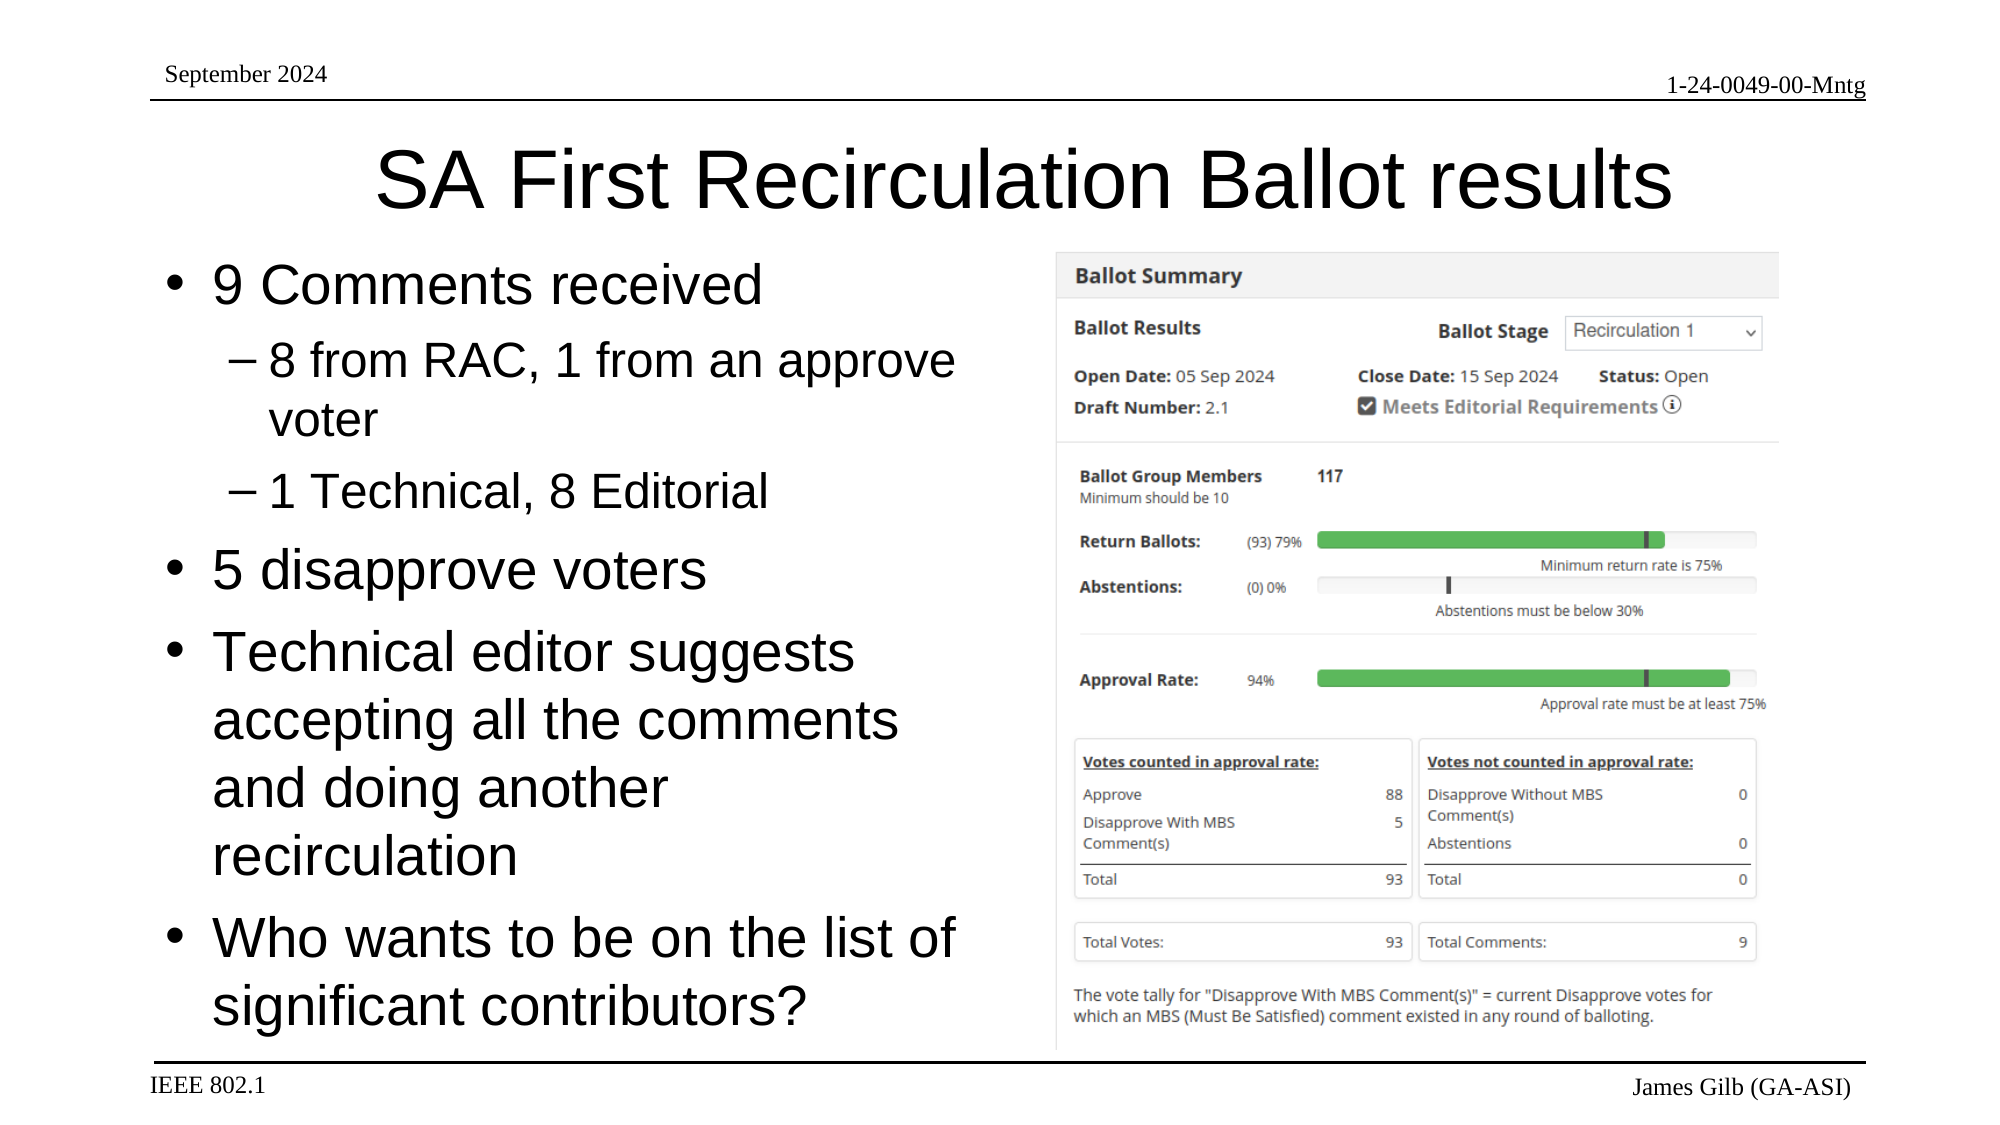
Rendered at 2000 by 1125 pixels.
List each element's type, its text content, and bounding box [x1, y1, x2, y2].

picture [1050, 245, 1779, 1051]
list 9 Comments received 8 from RAC, 1 from an approve voter 1 Technical, 8 Editorial 5 disapprove voters Technical editor suggests accepting all the comments and doing another recirculation Who wants to be on the list of significant contributors? [149, 239, 1004, 1051]
title SA First Recirculation Ballot results [149, 112, 1900, 238]
